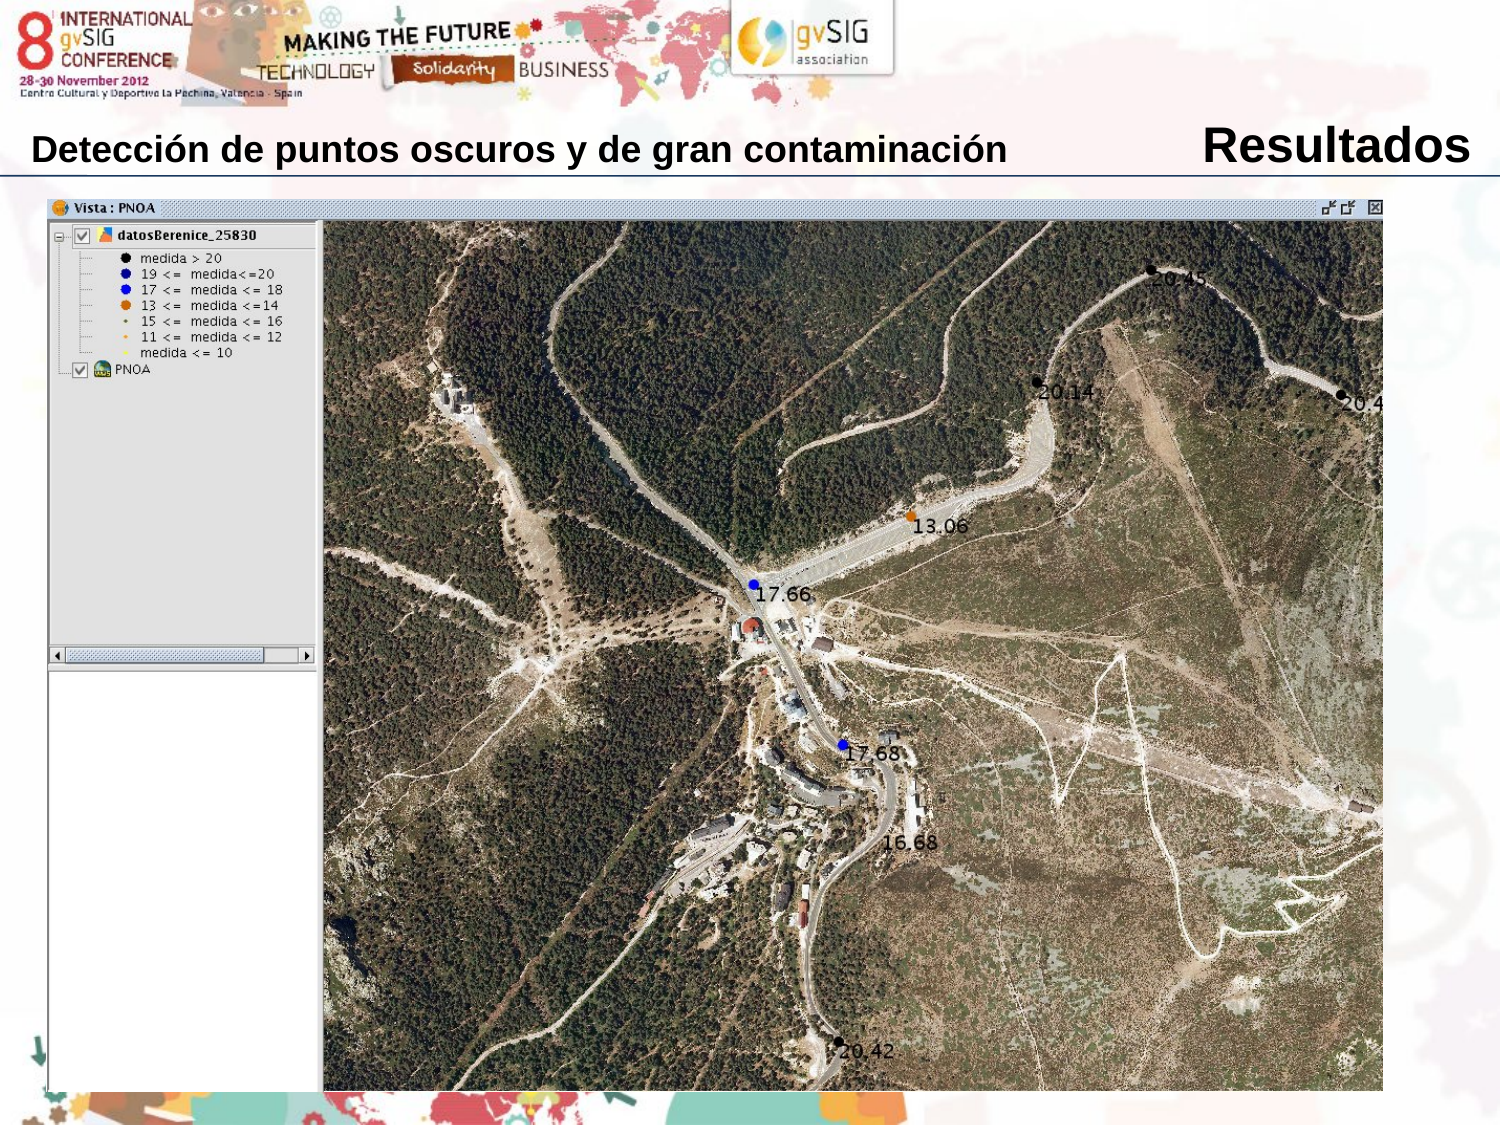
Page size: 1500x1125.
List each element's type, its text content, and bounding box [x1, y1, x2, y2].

text_box Detección de puntos oscuros y de gran contaminación [16, 117, 1024, 177]
text_box Resultados [1187, 105, 1487, 175]
picture [0, 177, 1500, 1125]
text_box Resultados [1187, 177, 1487, 181]
picture [0, 0, 1500, 175]
